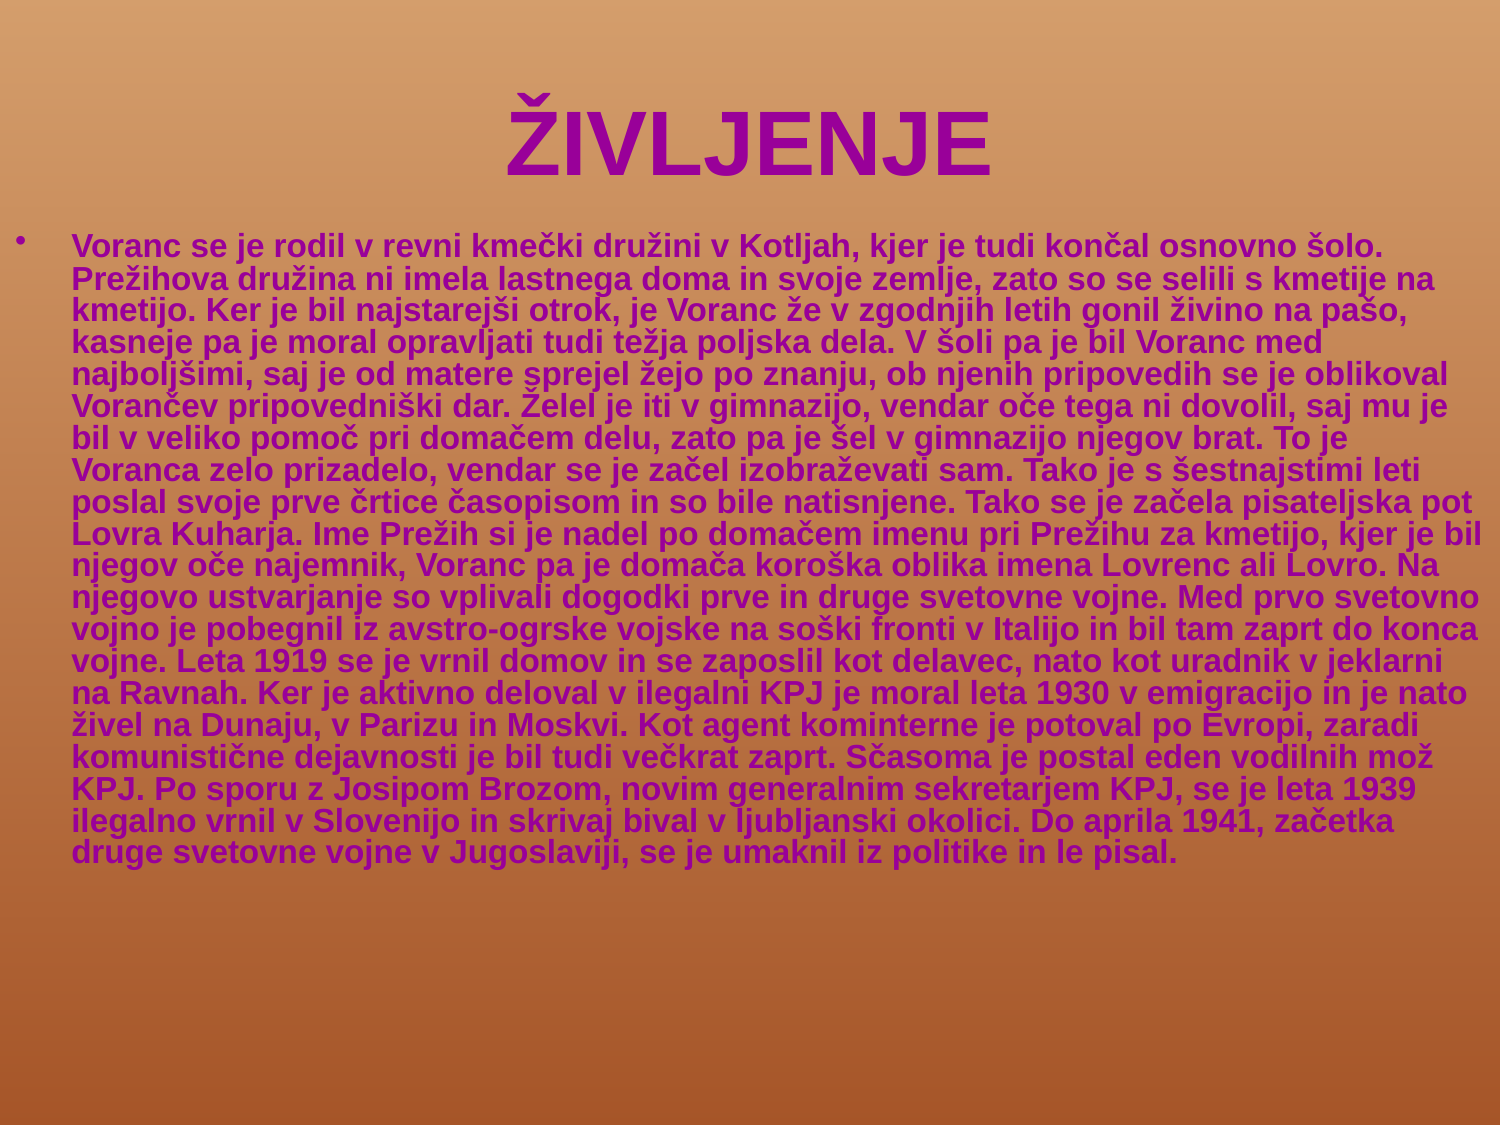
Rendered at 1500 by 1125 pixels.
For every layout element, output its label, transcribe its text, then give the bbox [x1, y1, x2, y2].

list Voranc se je rodil v revni kmečki družini v Kotljah, kjer je tudi končal osnovno šolo. Prežihova družina ni imela lastnega doma in svoje zemlje, zato so se selili s kmetije na kmetijo. Ker je bil najstarejši otrok, je Voranc že v zgodnjih letih gonil živino na pašo, kasneje pa je moral opravljati tudi težja poljska dela. V šoli pa je bil Voranc med najboljšimi, saj je od matere sprejel žejo po znanju, ob njenih pripovedih se je oblikoval Vorančev pripovedniški dar. Želel je iti v gimnazijo, vendar oče tega ni dovolil, saj mu je bil v veliko pomoč pri domačem delu, zato pa je šel v gimnazijo njegov brat. To je Voranca zelo prizadelo, vendar se je začel izobraževati sam. Tako je s šestnajstimi leti poslal svoje prve črtice časopisom in so bile natisnjene. Tako se je začela pisateljska pot Lovra Kuharja. Ime Prežih si je nadel po domačem imenu pri Prežihu za kmetijo, kjer je bil njegov oče najemnik, Voranc pa je domača koroška oblika imena Lovrenc ali Lovro. Na njegovo ustvarjanje so vplivali dogodki prve in druge svetovne vojne. Med prvo svetovno vojno je pobegnil iz avstro-ogrske vojske na soški fronti v Italijo in bil tam zaprt do konca vojne. Leta 1919 se je vrnil domov in se zaposlil kot delavec, nato kot uradnik v jeklarni na Ravnah. Ker je aktivno deloval v ilegalni KPJ je moral leta 1930 v emigracijo in je nato živel na Dunaju, v Parizu in Moskvi. Kot agent kominterne je potoval po Evropi, zaradi komunistične dejavnosti je bil tudi večkrat zaprt. Sčasoma je postal eden vodilnih mož KPJ. Po sporu z Josipom Brozom, novim generalnim sekretarjem KPJ, se je leta 1939 ilegalno vrnil v Slovenijo in skrivaj bival v ljubljanski okolici. Do aprila 1941, začetka druge svetovne vojne v Jugoslaviji, se je umaknil iz politike in le pisal. [0, 224, 1500, 1025]
title ŽIVLJENJE [75, 45, 1425, 233]
